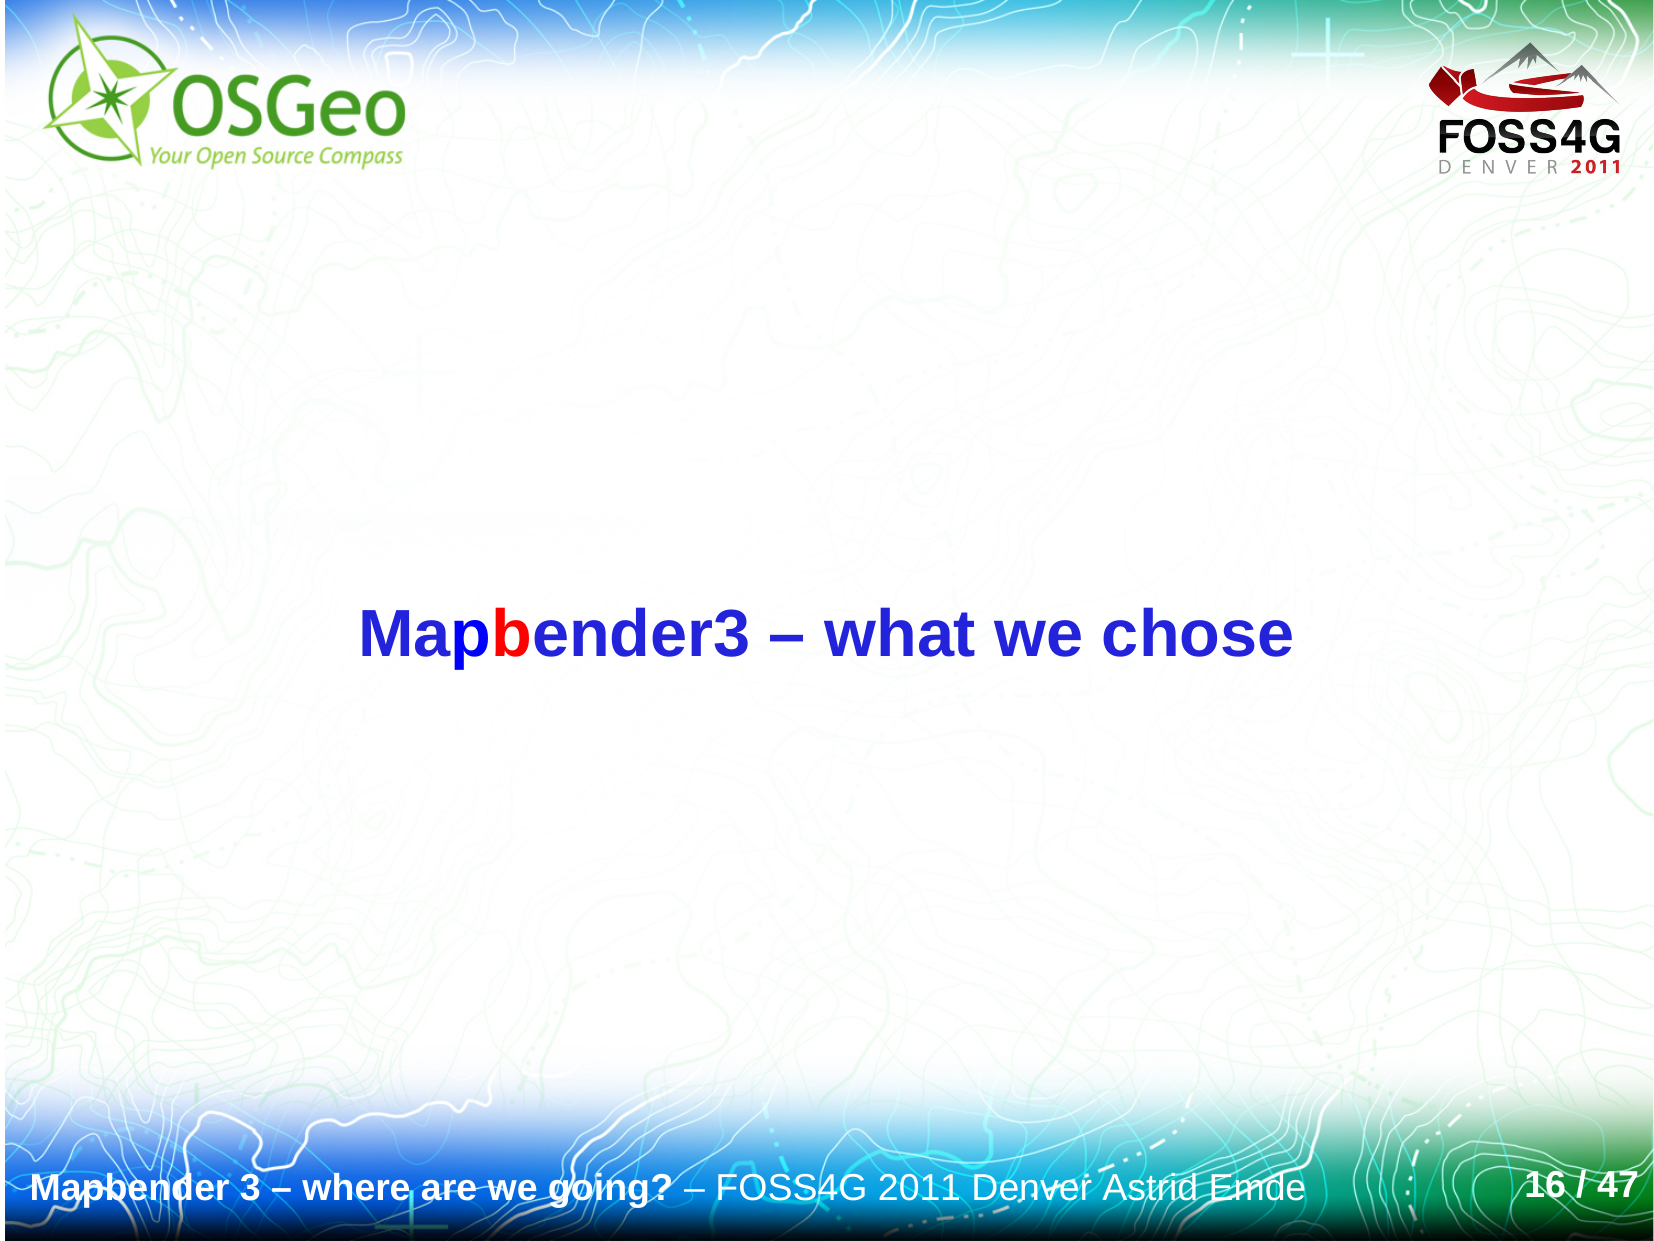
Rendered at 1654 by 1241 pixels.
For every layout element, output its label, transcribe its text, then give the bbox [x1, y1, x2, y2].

picture [5, 0, 1654, 1241]
title Mapbender3 – what we chose [82, 545, 1571, 721]
